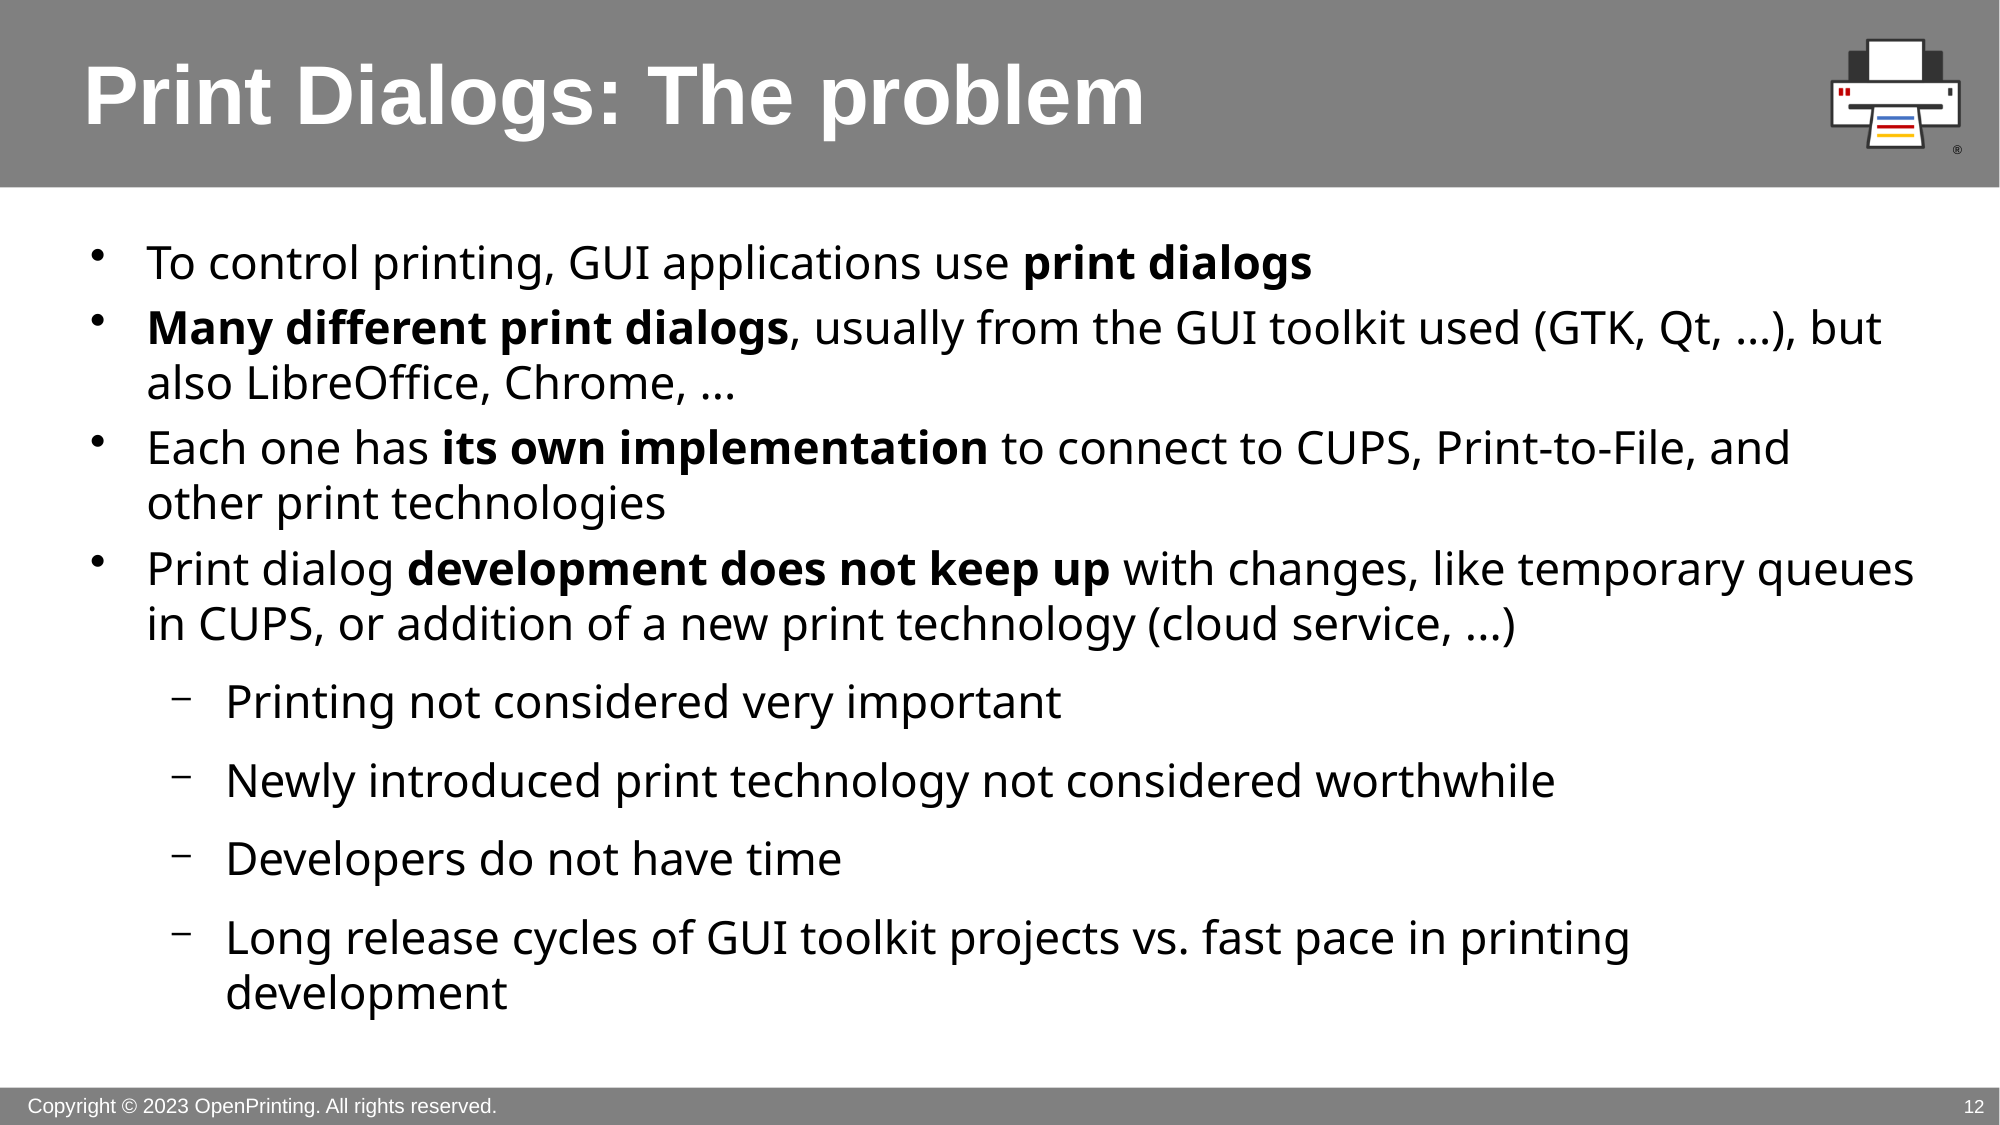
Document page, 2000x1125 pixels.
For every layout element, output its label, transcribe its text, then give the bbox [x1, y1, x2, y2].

list To control printing, GUI applications use print dialogs Many different print dialogs, usually from the GUI toolkit used (GTK, Qt, …), but also LibreOffice, Chrome, ... Each one has its own implementation to connect to CUPS, Print-to-File, and other print technologies Print dialog development does not keep up with changes, like temporary queues in CUPS, or addition of a new print technology (cloud service, ...) Printing not considered very important Newly introduced print technology not considered worthwhile Developers do not have time Long release cycles of GUI toolkit projects vs. fast pace in printing development [75, 224, 1936, 1067]
title Print Dialogs: The problem [75, 7, 1786, 175]
picture [1825, 33, 1966, 154]
